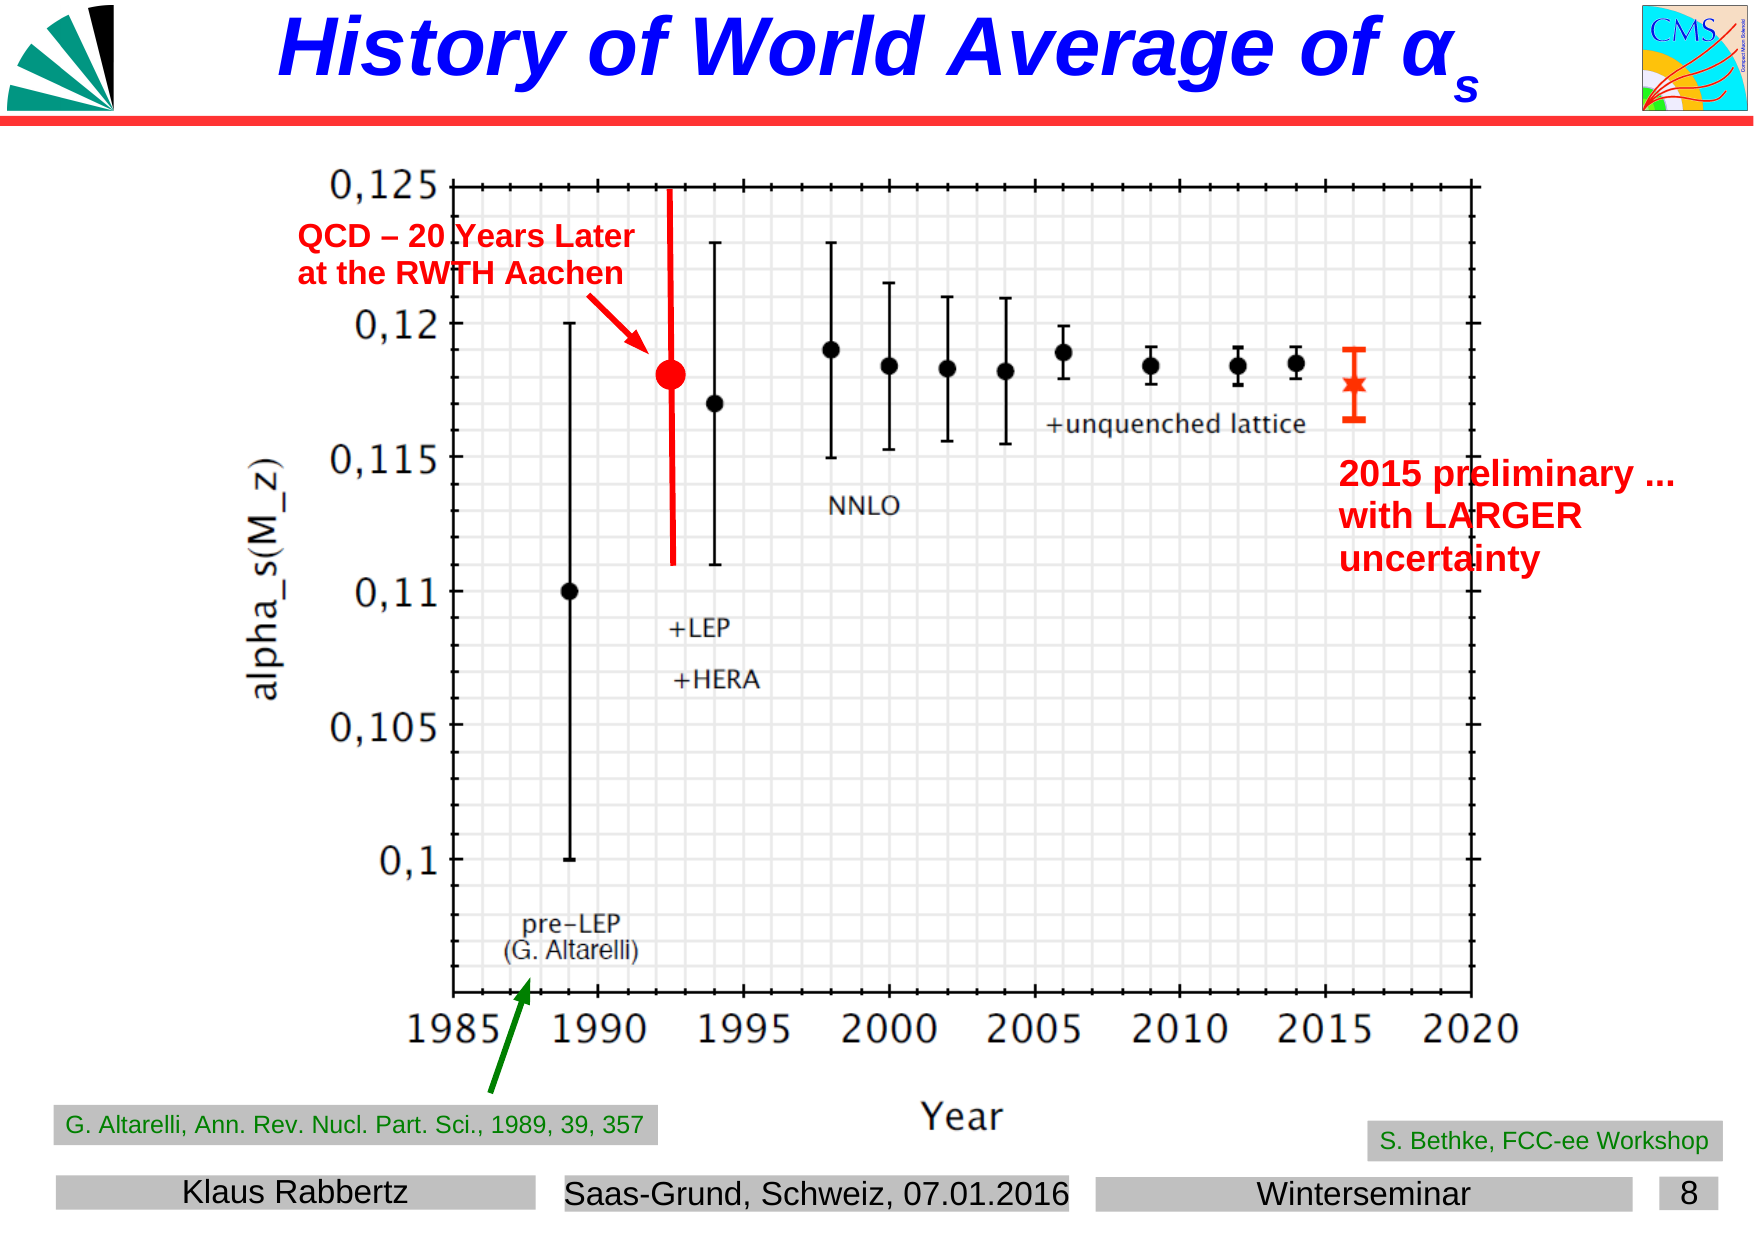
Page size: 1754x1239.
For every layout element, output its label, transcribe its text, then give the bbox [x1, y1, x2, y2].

text_box S. Bethke, FCC-ee Workshop [1367, 1120, 1723, 1162]
picture [1642, 5, 1748, 111]
title History of World Average of αs [129, 0, 1629, 114]
text_box 2015 preliminary ... with LARGER uncertainty [1326, 447, 1688, 585]
picture [7, 5, 114, 112]
picture [230, 154, 1523, 1137]
text_box G. Altarelli, Ann. Rev. Nucl. Part. Sci., 1989, 39, 357 [53, 1104, 653, 1146]
text_box [658, 362, 683, 387]
text_box QCD – 20 Years Later at the RWTH Aachen [285, 211, 646, 302]
